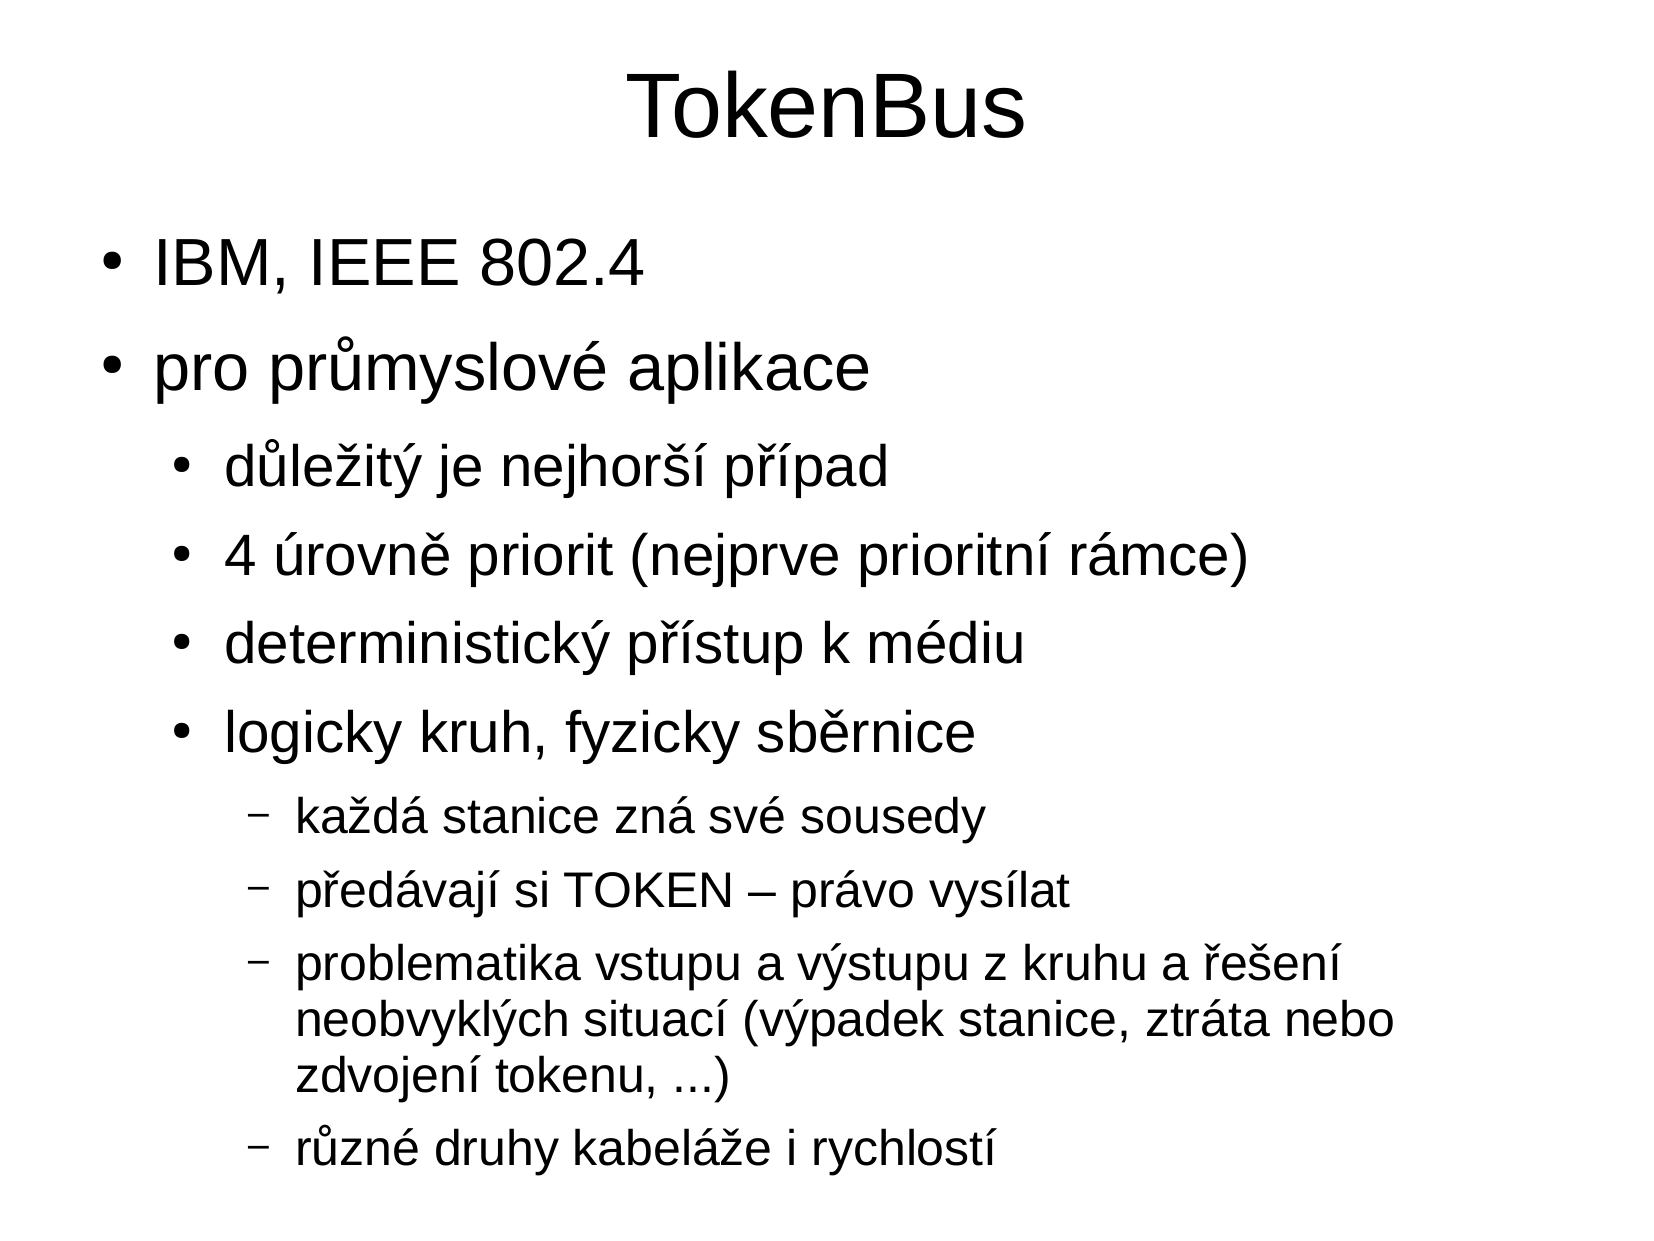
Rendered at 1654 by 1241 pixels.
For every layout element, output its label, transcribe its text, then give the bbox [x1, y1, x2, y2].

list IBM, IEEE 802.4 pro průmyslové aplikace důležitý je nejhorší případ 4 úrovně priorit (nejprve prioritní rámce) deterministický přístup k médiu logicky kruh, fyzicky sběrnice každá stanice zná své sousedy předávají si TOKEN – právo vysílat problematika vstupu a výstupu z kruhu a řešení neobvyklých situací (výpadek stanice, ztráta nebo zdvojení tokenu, ...) různé druhy kabeláže i rychlostí [82, 225, 1571, 1177]
title TokenBus [82, 9, 1571, 202]
